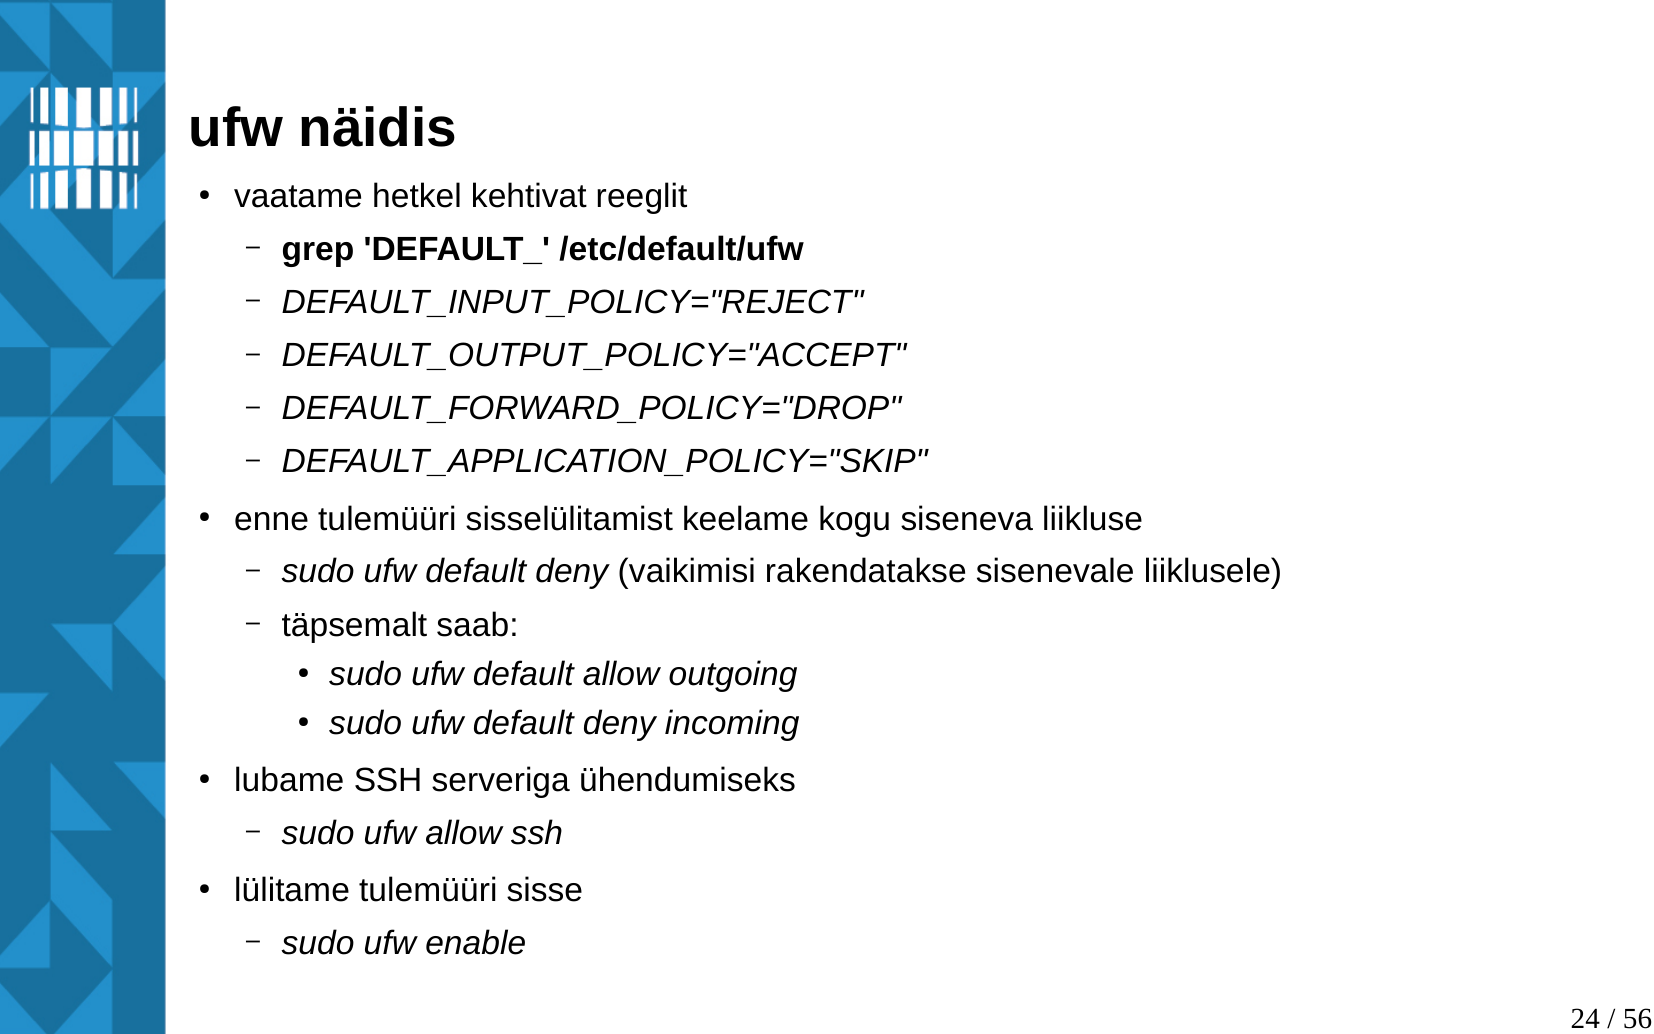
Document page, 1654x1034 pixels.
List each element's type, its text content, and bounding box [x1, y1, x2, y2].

list vaatame hetkel kehtivat reeglit grep 'DEFAULT_' /etc/default/ufw DEFAULT_INPUT_POLICY="REJECT" DEFAULT_OUTPUT_POLICY="ACCEPT" DEFAULT_FORWARD_POLICY="DROP" DEFAULT_APPLICATION_POLICY="SKIP" enne tulemüüri sisselülitamist keelame kogu siseneva liikluse sudo ufw default deny (vaikimisi rakendatakse sisenevale liiklusele) täpsemalt saab: sudo ufw default allow outgoing sudo ufw default deny incoming lubame SSH serveriga ühendumiseks sudo ufw allow ssh lülitame tulemüüri sisse sudo ufw enable [186, 177, 1506, 969]
title ufw näidis [188, 41, 1506, 177]
